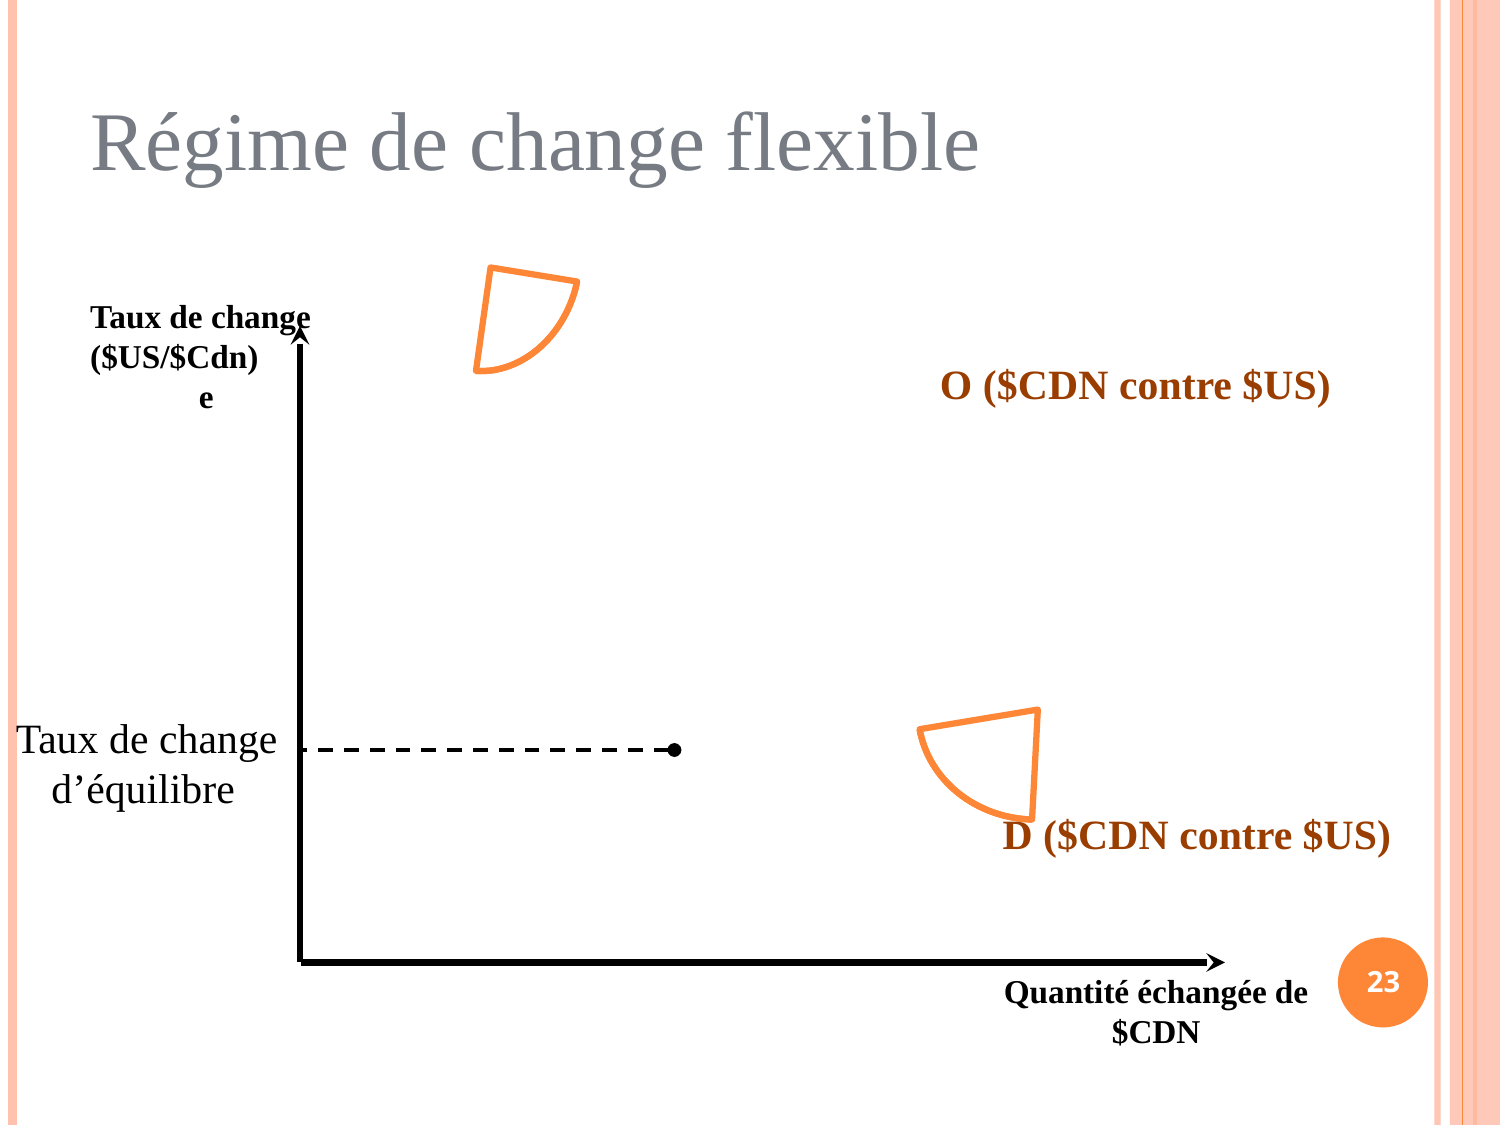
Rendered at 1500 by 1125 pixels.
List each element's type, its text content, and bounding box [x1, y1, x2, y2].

text_box Régime de change flexible [75, 50, 1450, 225]
slide_number <numéro> [1333, 940, 1434, 1027]
text_box Quantité échangée de $CDN [987, 962, 1325, 1058]
text_box Taux de change ($US/$Cdn) e [75, 287, 338, 423]
text_box Taux de change d’équilibre [0, 704, 294, 820]
text_box O ($CDN contre $US) [924, 350, 1363, 416]
text_box D ($CDN contre $US) [987, 800, 1425, 866]
